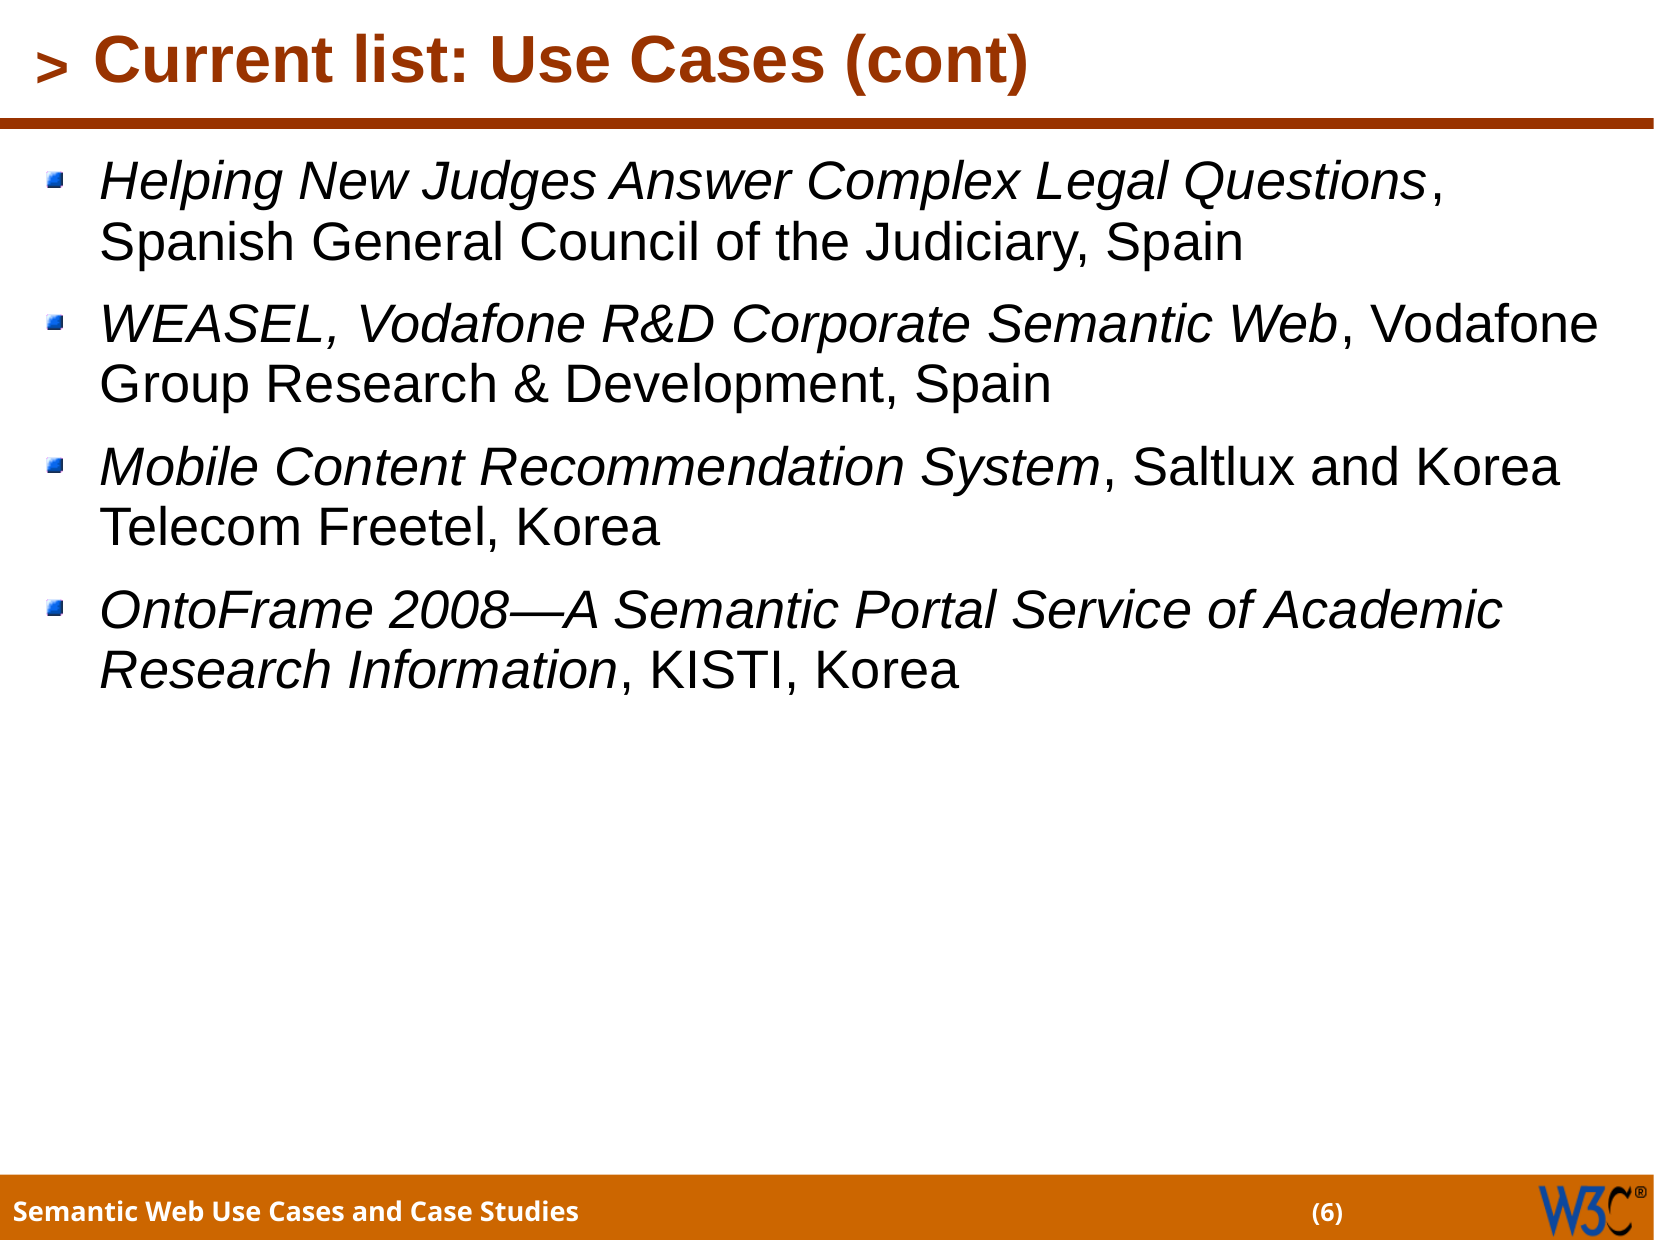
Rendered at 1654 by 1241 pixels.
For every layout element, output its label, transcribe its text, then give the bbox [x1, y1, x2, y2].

picture [1535, 1183, 1651, 1240]
list Helping New Judges Answer Complex Legal Questions, Spanish General Council of the Judiciary, Spain WEASEL, Vodafone R&D Corporate Semantic Web, Vodafone Group Research & Development, Spain Mobile Content Recommendation System, Saltlux and Korea Telecom Freetel, Korea OntoFrame 2008—A Semantic Portal Service of Academic Research Information, KISTI, Korea [29, 147, 1624, 1134]
title Current list: Use Cases (cont) [93, 0, 1493, 119]
